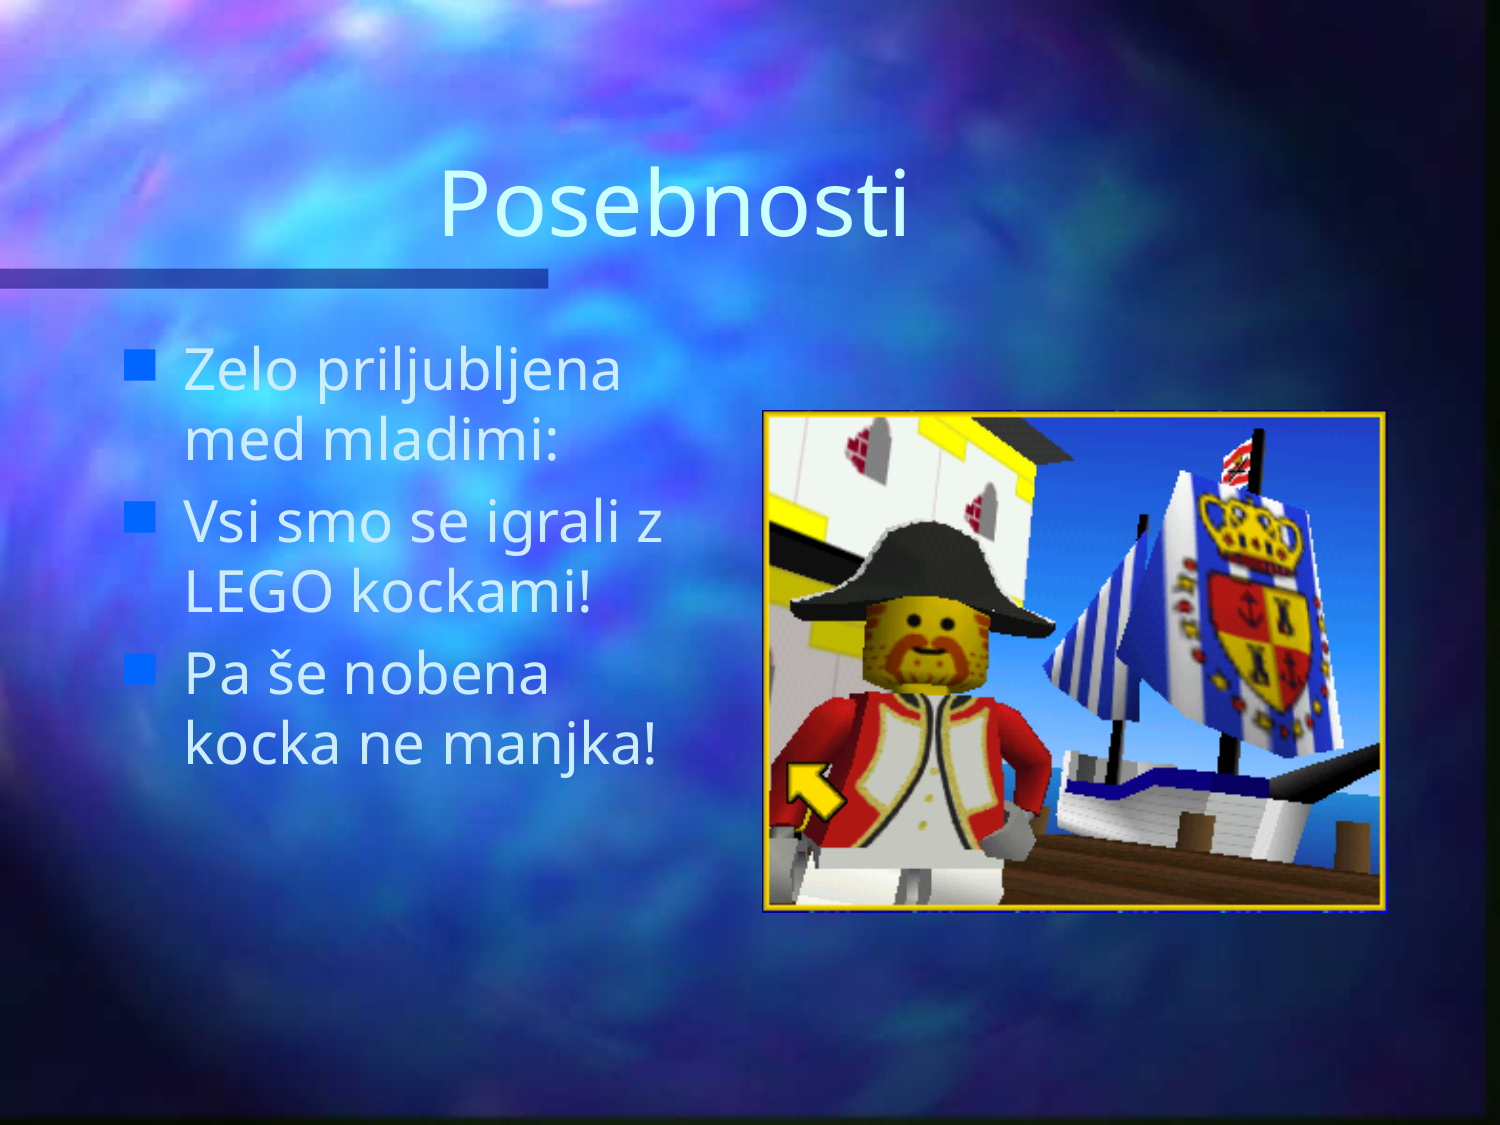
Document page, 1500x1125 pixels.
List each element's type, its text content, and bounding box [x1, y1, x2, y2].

list Zelo priljubljena med mladimi: Vsi smo se igrali z LEGO kockami! Pa še nobena kocka ne manjka! [112, 324, 738, 1000]
picture [0, 0, 1500, 1125]
title Posebnosti [37, 75, 1313, 263]
